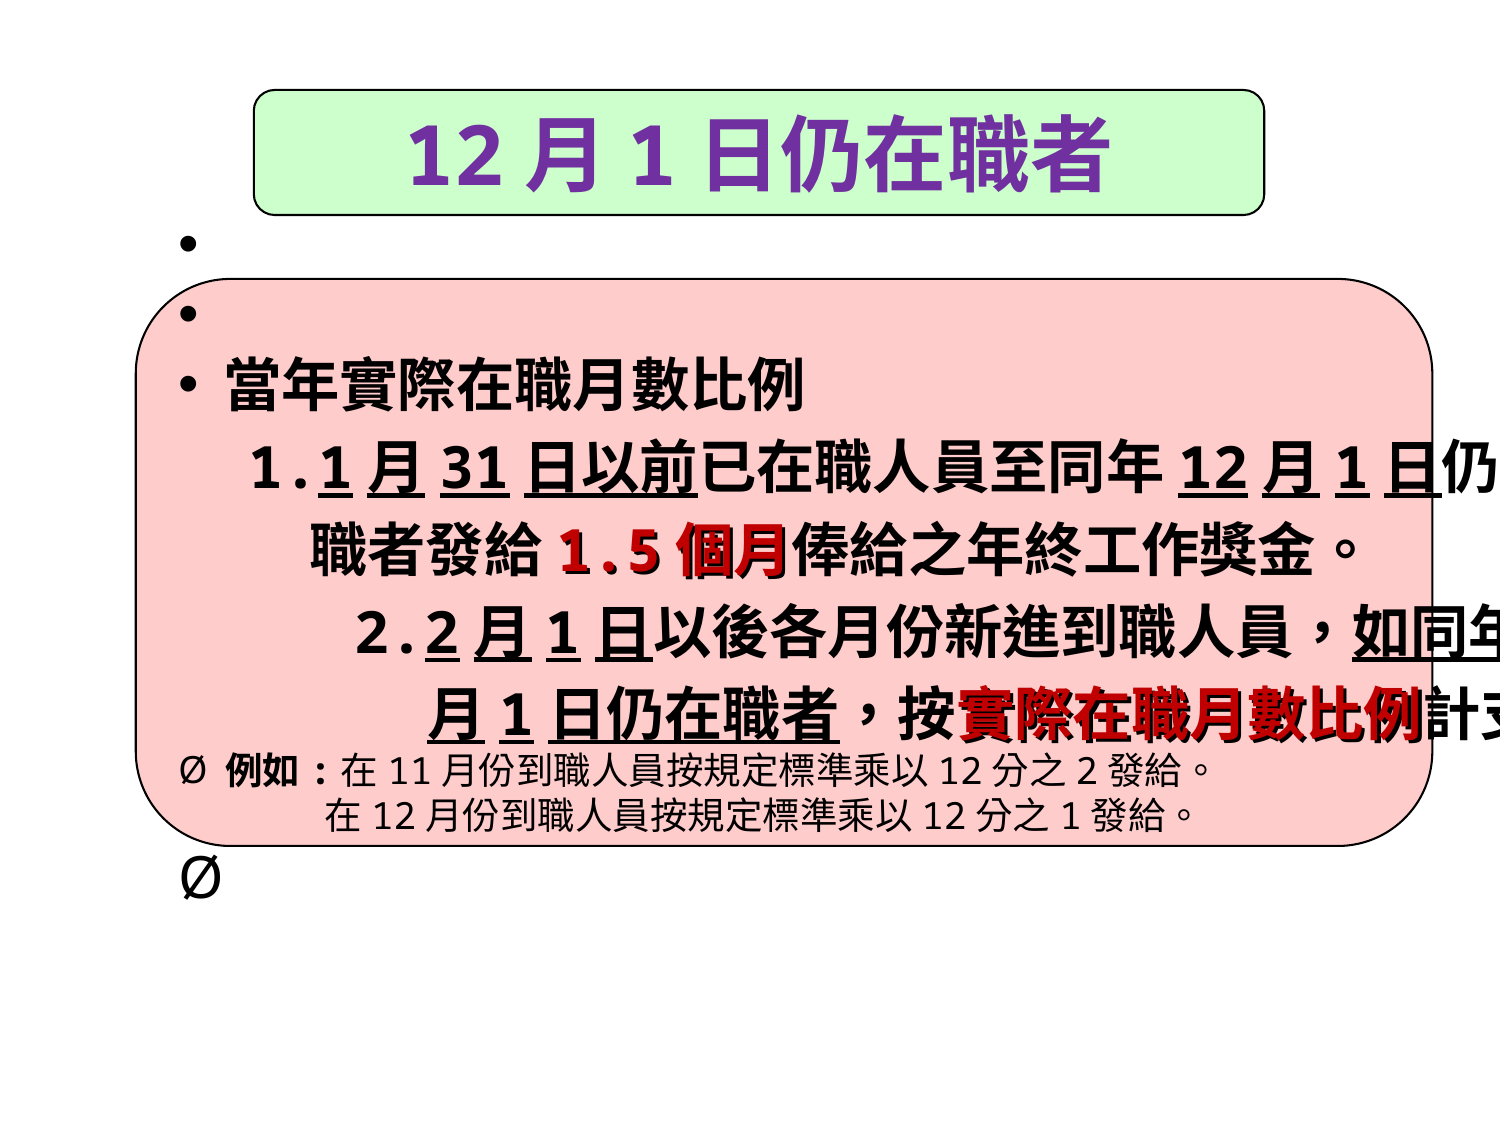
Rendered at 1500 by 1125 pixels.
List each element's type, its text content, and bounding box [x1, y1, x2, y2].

text_box 12月1日仍在職者 [253, 89, 1265, 216]
text_box 當年實際在職月數比例 1.1月31日以前已在職人員至同年12月1日仍在 職者發給1.5個月俸給之年終工作獎金。 2.2月1日以後各月份新進到職人員，如同年12 月1日仍在職者，按實際在職月數比例計支。 例如:在11月份到職人員按規定標準乘以12分之2發給。 在12月份到職人員按規定標準乘以12分之1發給。 [135, 278, 1433, 846]
